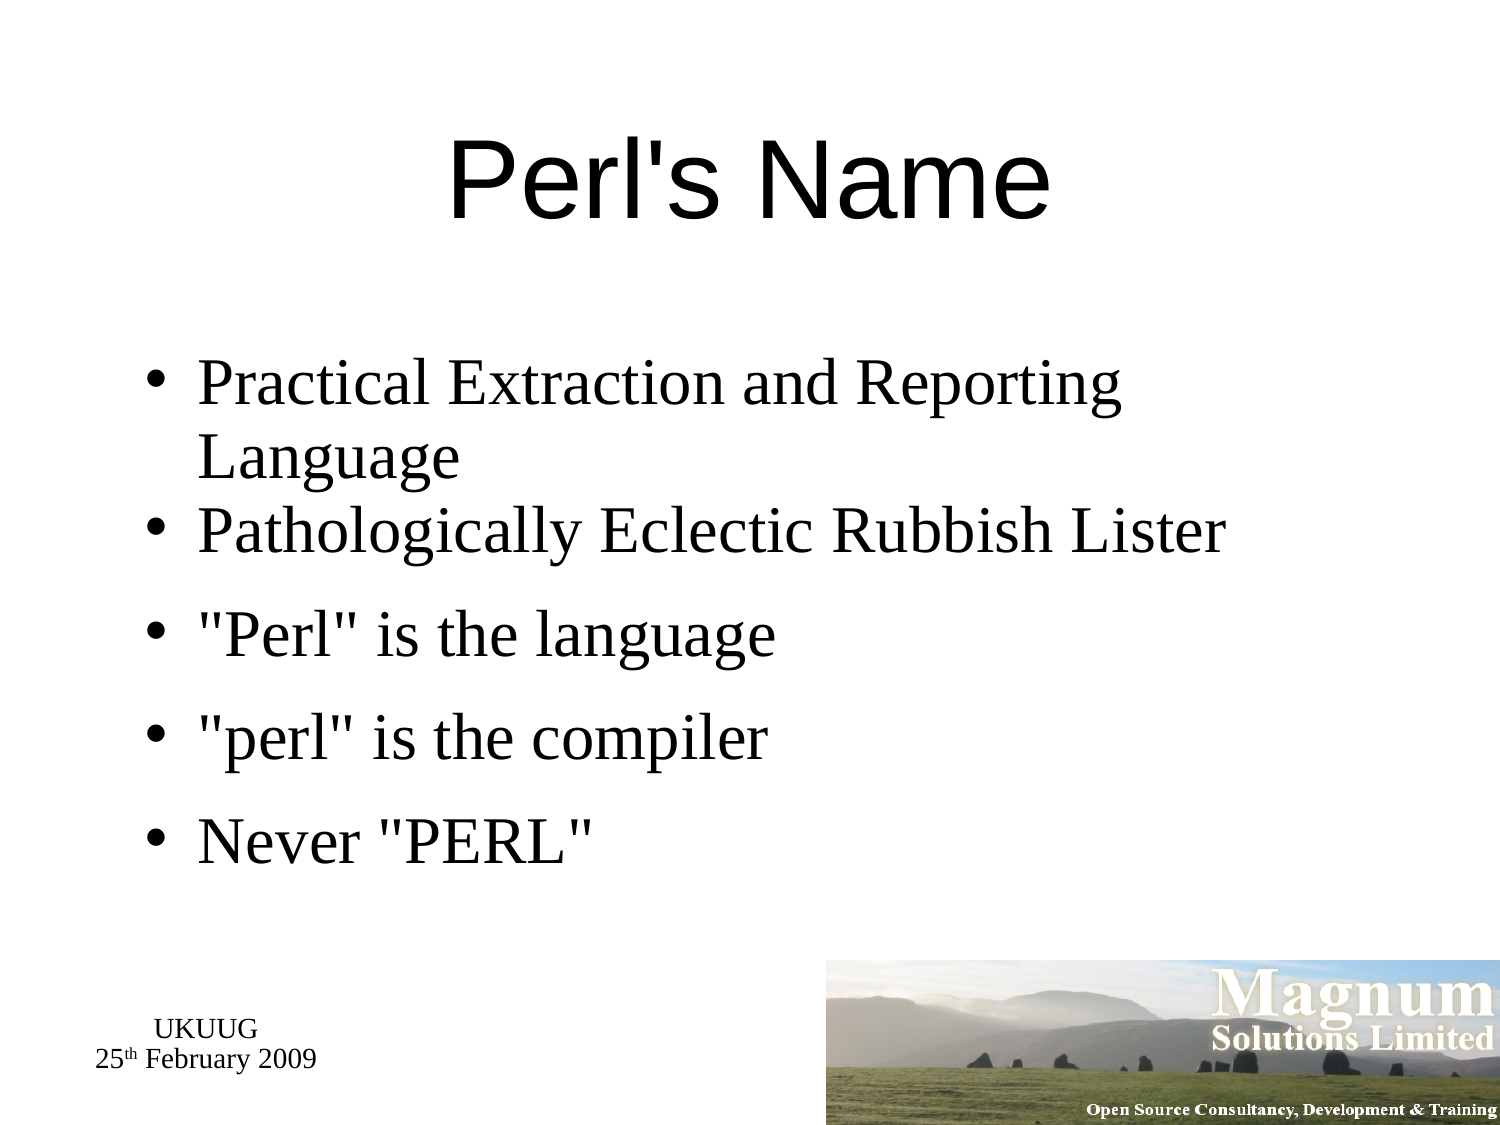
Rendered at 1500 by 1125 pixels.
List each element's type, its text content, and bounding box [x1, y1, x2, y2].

list Practical Extraction and Reporting Language Pathologically Eclectic Rubbish Lister "Perl" is the language "perl" is the compiler Never "PERL" [112, 337, 1388, 1013]
picture [826, 960, 1500, 1125]
title Perl's Name [112, 62, 1388, 250]
